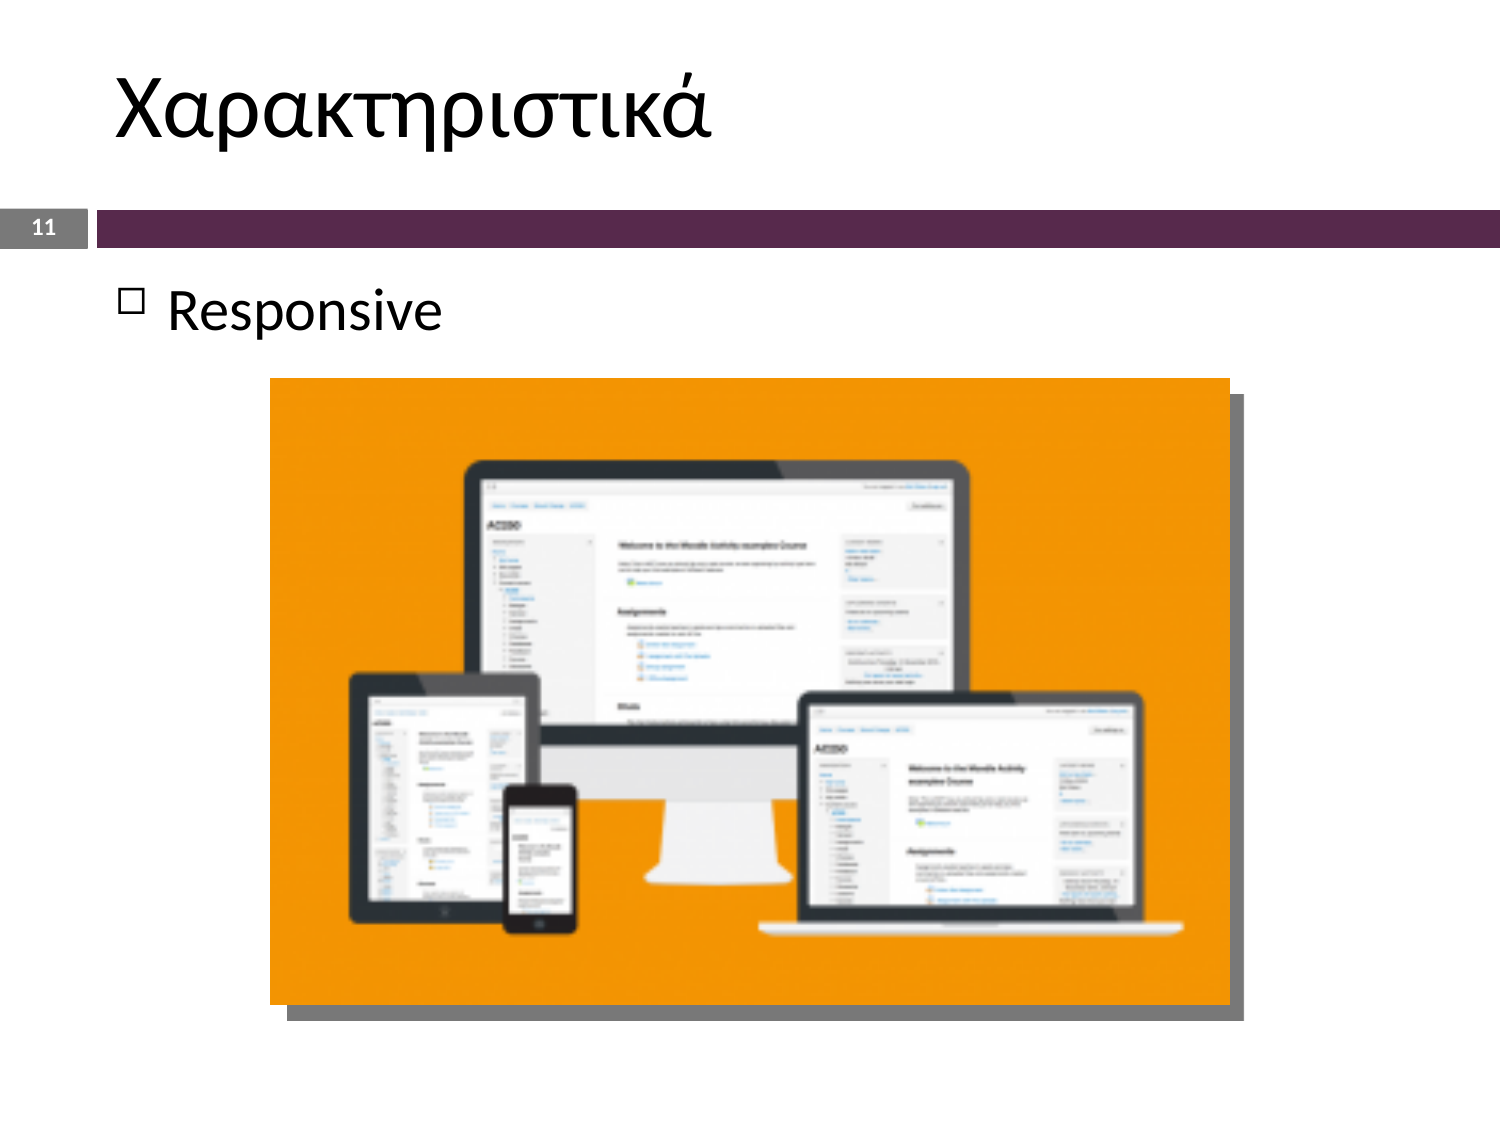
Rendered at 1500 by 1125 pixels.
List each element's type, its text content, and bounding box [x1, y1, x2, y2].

title Χαρακτηριστικά [100, 19, 1438, 182]
text_box 11 [0, 208, 88, 249]
list Responsive [100, 262, 1438, 1000]
picture [270, 378, 1230, 1005]
